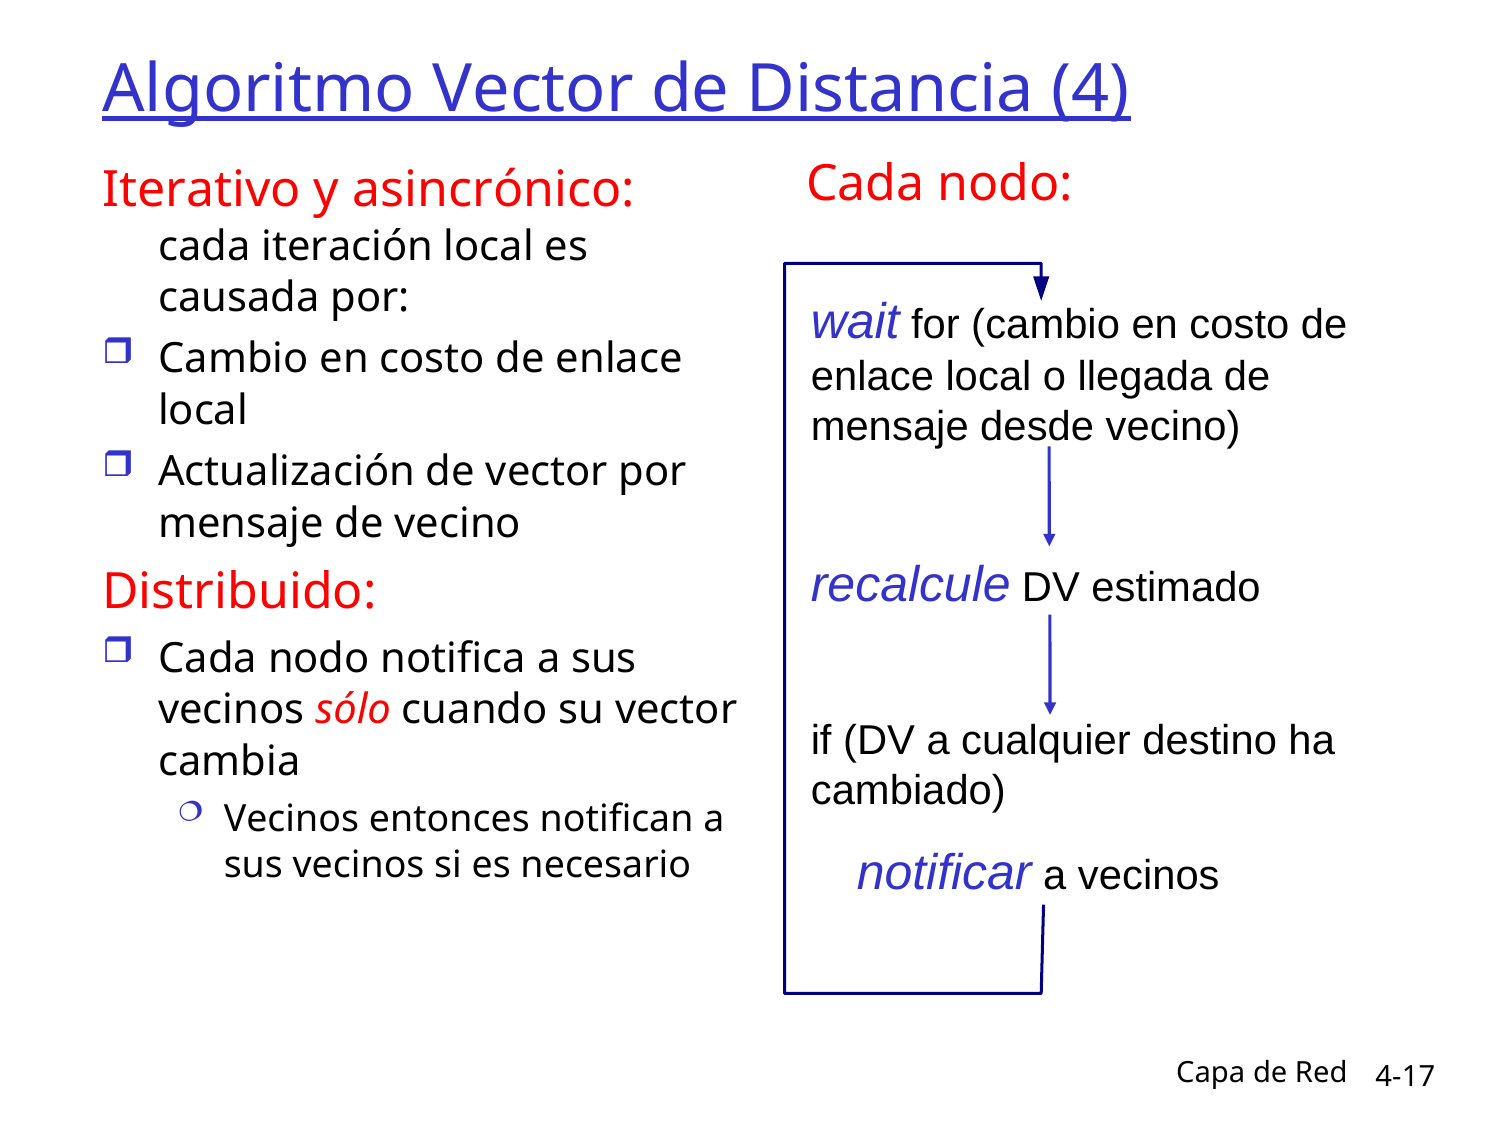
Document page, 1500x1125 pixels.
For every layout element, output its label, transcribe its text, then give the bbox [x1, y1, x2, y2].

text_box Cada nodo: [791, 149, 1089, 220]
title Algoritmo Vector de Distancia (4) [87, 15, 1363, 158]
list Iterativo y asincrónico: cada iteración local es causada por: Cambio en costo de enlace local Actualización de vector por mensaje de vecino Distribuido: Cada nodo notifica a sus vecinos sólo cuando su vector cambia Vecinos entonces notifican a sus vecinos si es necesario [87, 149, 754, 1066]
text_box wait for (cambio en costo de enlace local o llegada de mensaje desde vecino) recalcule DV estimado if (DV a cualquier destino ha cambiado) notificar a vecinos [796, 195, 1374, 983]
